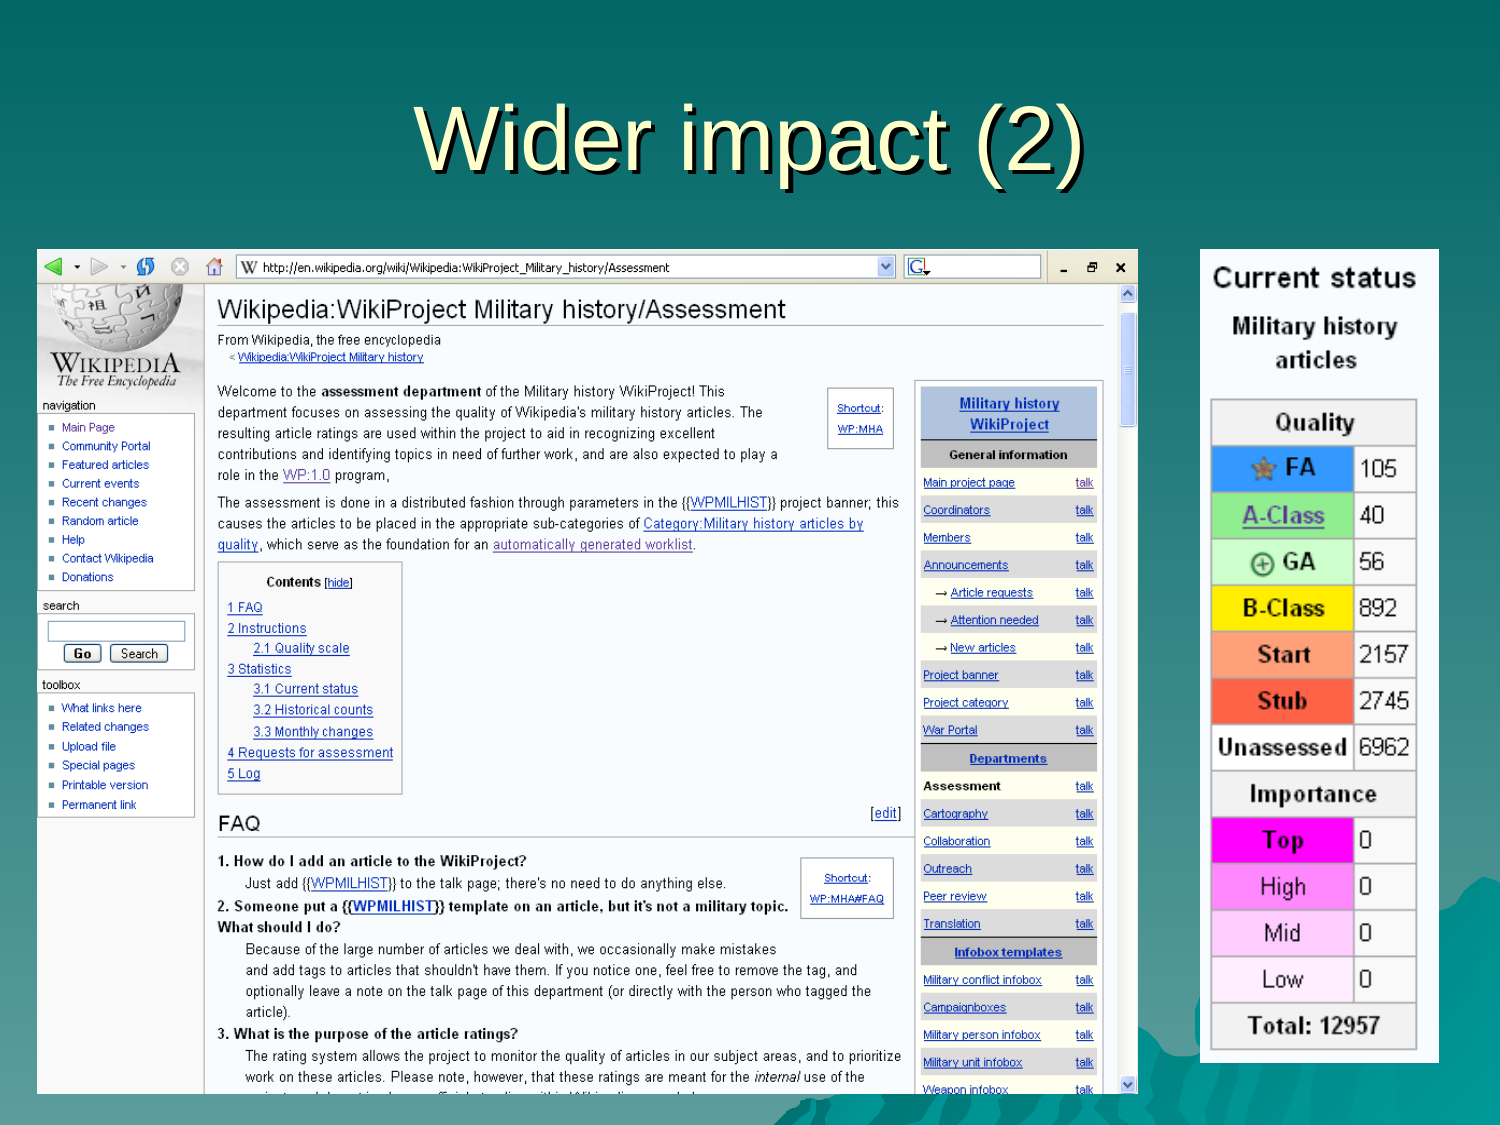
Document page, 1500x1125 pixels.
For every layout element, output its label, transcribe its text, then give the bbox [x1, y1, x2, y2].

title Wider impact (2) [75, 45, 1426, 233]
picture [1200, 249, 1439, 1063]
picture [37, 249, 1138, 1094]
